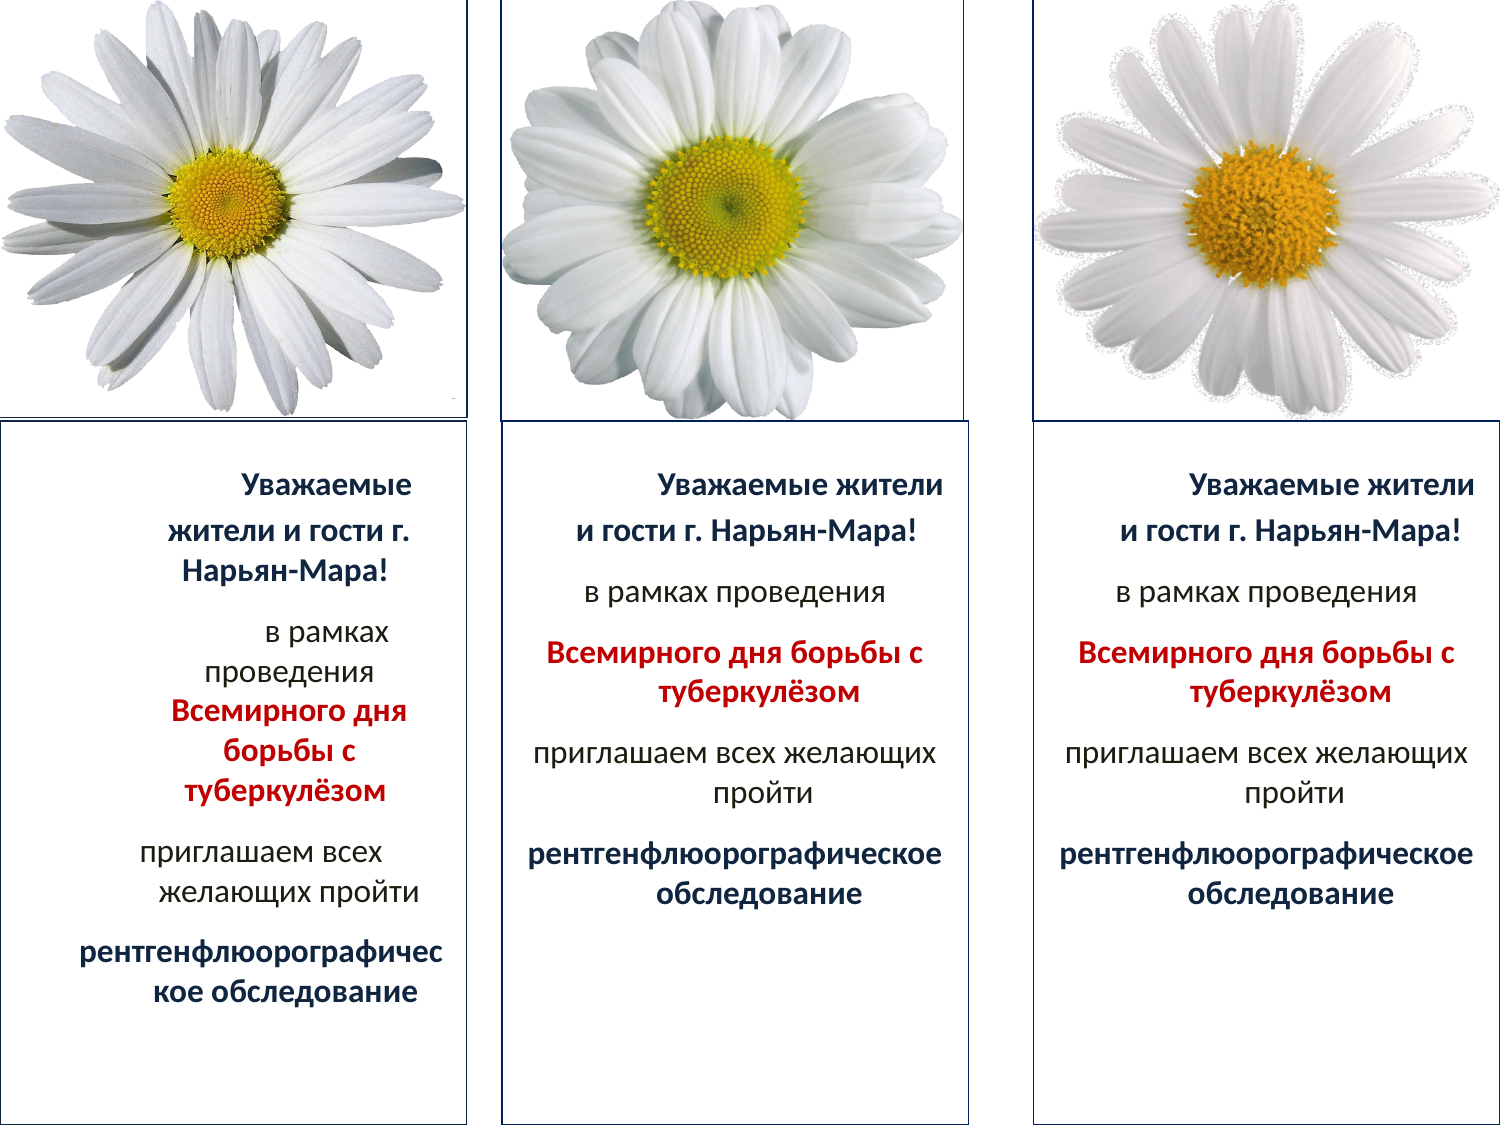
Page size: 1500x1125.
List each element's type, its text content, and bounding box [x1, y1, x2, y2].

picture [501, 0, 963, 420]
text_box Уважаемые жители и гости г. Нарьян-Мара! в рамках проведения Всемирного дня борьбы с туберкулёзом приглашаем всех желающих пройти рентгенфлюорографическое обследование [1033, 420, 1500, 1125]
picture [0, 0, 467, 417]
text_box Уважаемые жители и гости г. Нарьян-Мара! в рамках проведения Всемирного дня борьбы с туберкулёзом приглашаем всех желающих пройти рентгенфлюорографическое обследование [501, 420, 969, 1125]
picture [1033, 0, 1500, 420]
list Уважаемые жители и гости г. Нарьян-Мара! в рамках проведения Всемирного дня борьбы с туберкулёзом приглашаем всех желающих пройти рентгенфлюорографическое обследование [0, 420, 467, 1125]
